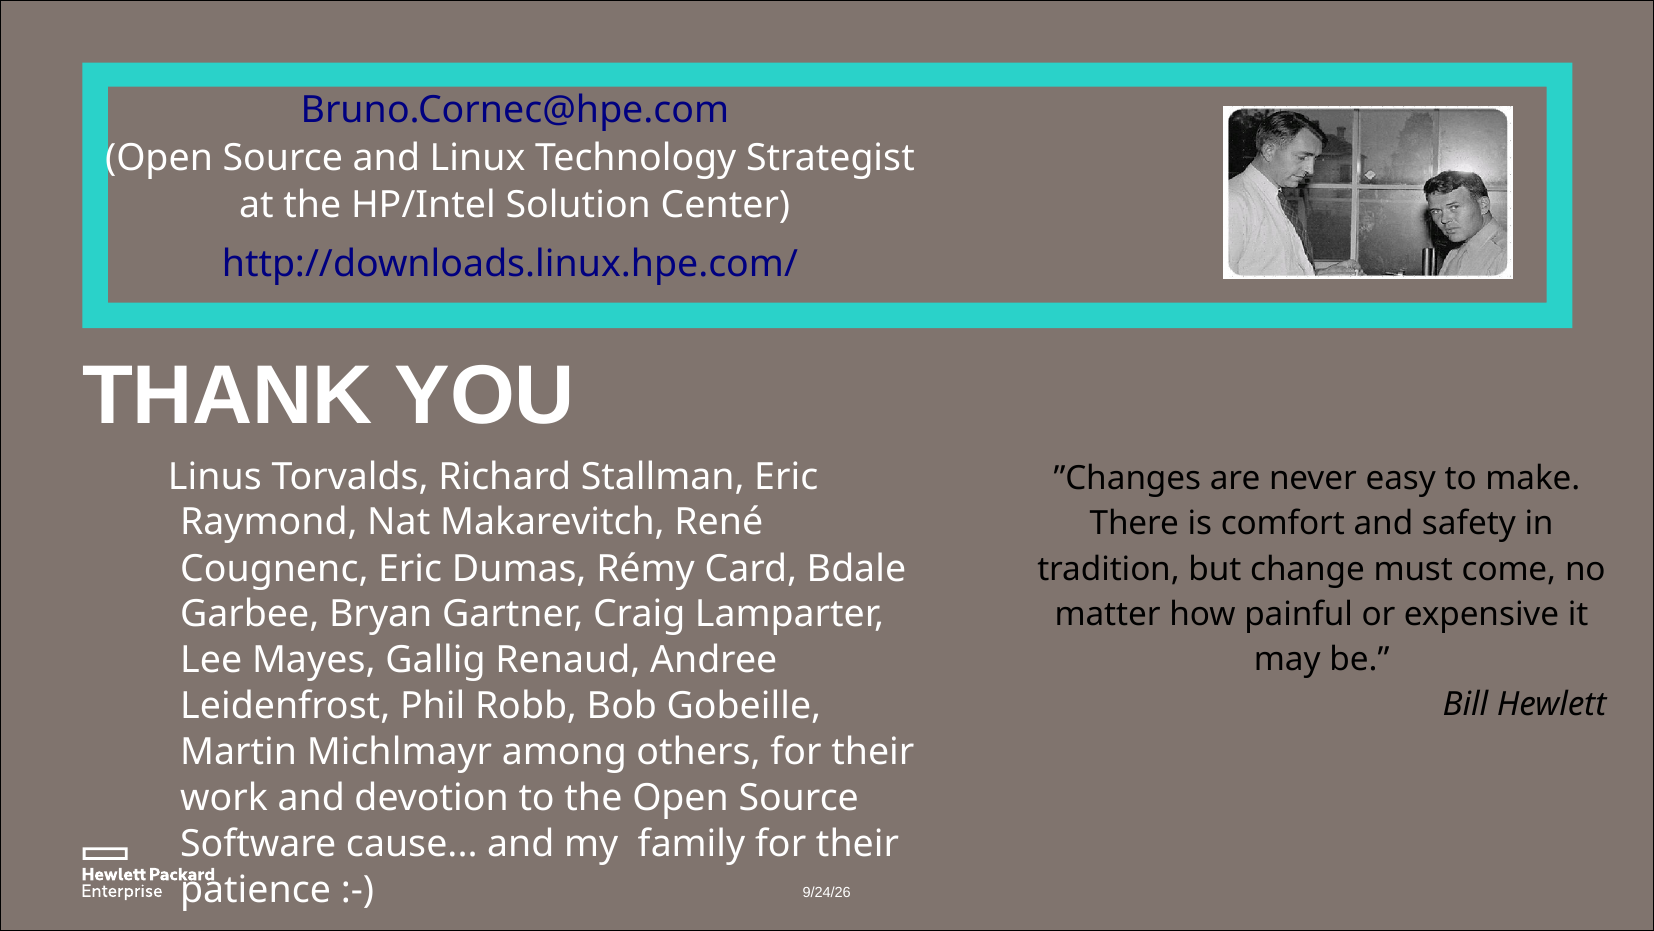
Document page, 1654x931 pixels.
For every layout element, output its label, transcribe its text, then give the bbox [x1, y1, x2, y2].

title THANK YOU [82, 340, 1199, 419]
list Bruno.Cornec@hpe.com (Open Source and Linux Technology Strategist at the HP/Intel Solution Center) http://downloads.linux.hpe.com/ Linus Torvalds, Richard Stallman, Eric Raymond, Nat Makarevitch, René Cougnenc, Eric Dumas, Rémy Card, Bdale Garbee, Bryan Gartner, Craig Lamparter, Lee Mayes, Gallig Renaud, Andree Leidenfrost, Phil Robb, Bob Gobeille, Martin Michlmayr among others, for their work and devotion to the Open Source Software cause... and my family for their patience :-) [97, 419, 933, 864]
picture [1223, 106, 1513, 279]
text_box ”Changes are never easy to make. There is comfort and safety in tradition, but change must come, no matter how painful or expensive it may be.” Bill Hewlett [1022, 446, 1634, 678]
list Bruno.Cornec@hpe.com (Open Source and Linux Technology Strategist at the HP/Intel Solution Center) http://downloads.linux.hpe.com/ Linus Torvalds, Richard Stallman, Eric Raymond, Nat Makarevitch, René Cougnenc, Eric Dumas, Rémy Card, Bdale Garbee, Bryan Gartner, Craig Lamparter, Lee Mayes, Gallig Renaud, Andree Leidenfrost, Phil Robb, Bob Gobeille, Martin Michlmayr among others, for their work and devotion to the Open Source Software cause... and my family for their patience :-) [97, 98, 933, 340]
